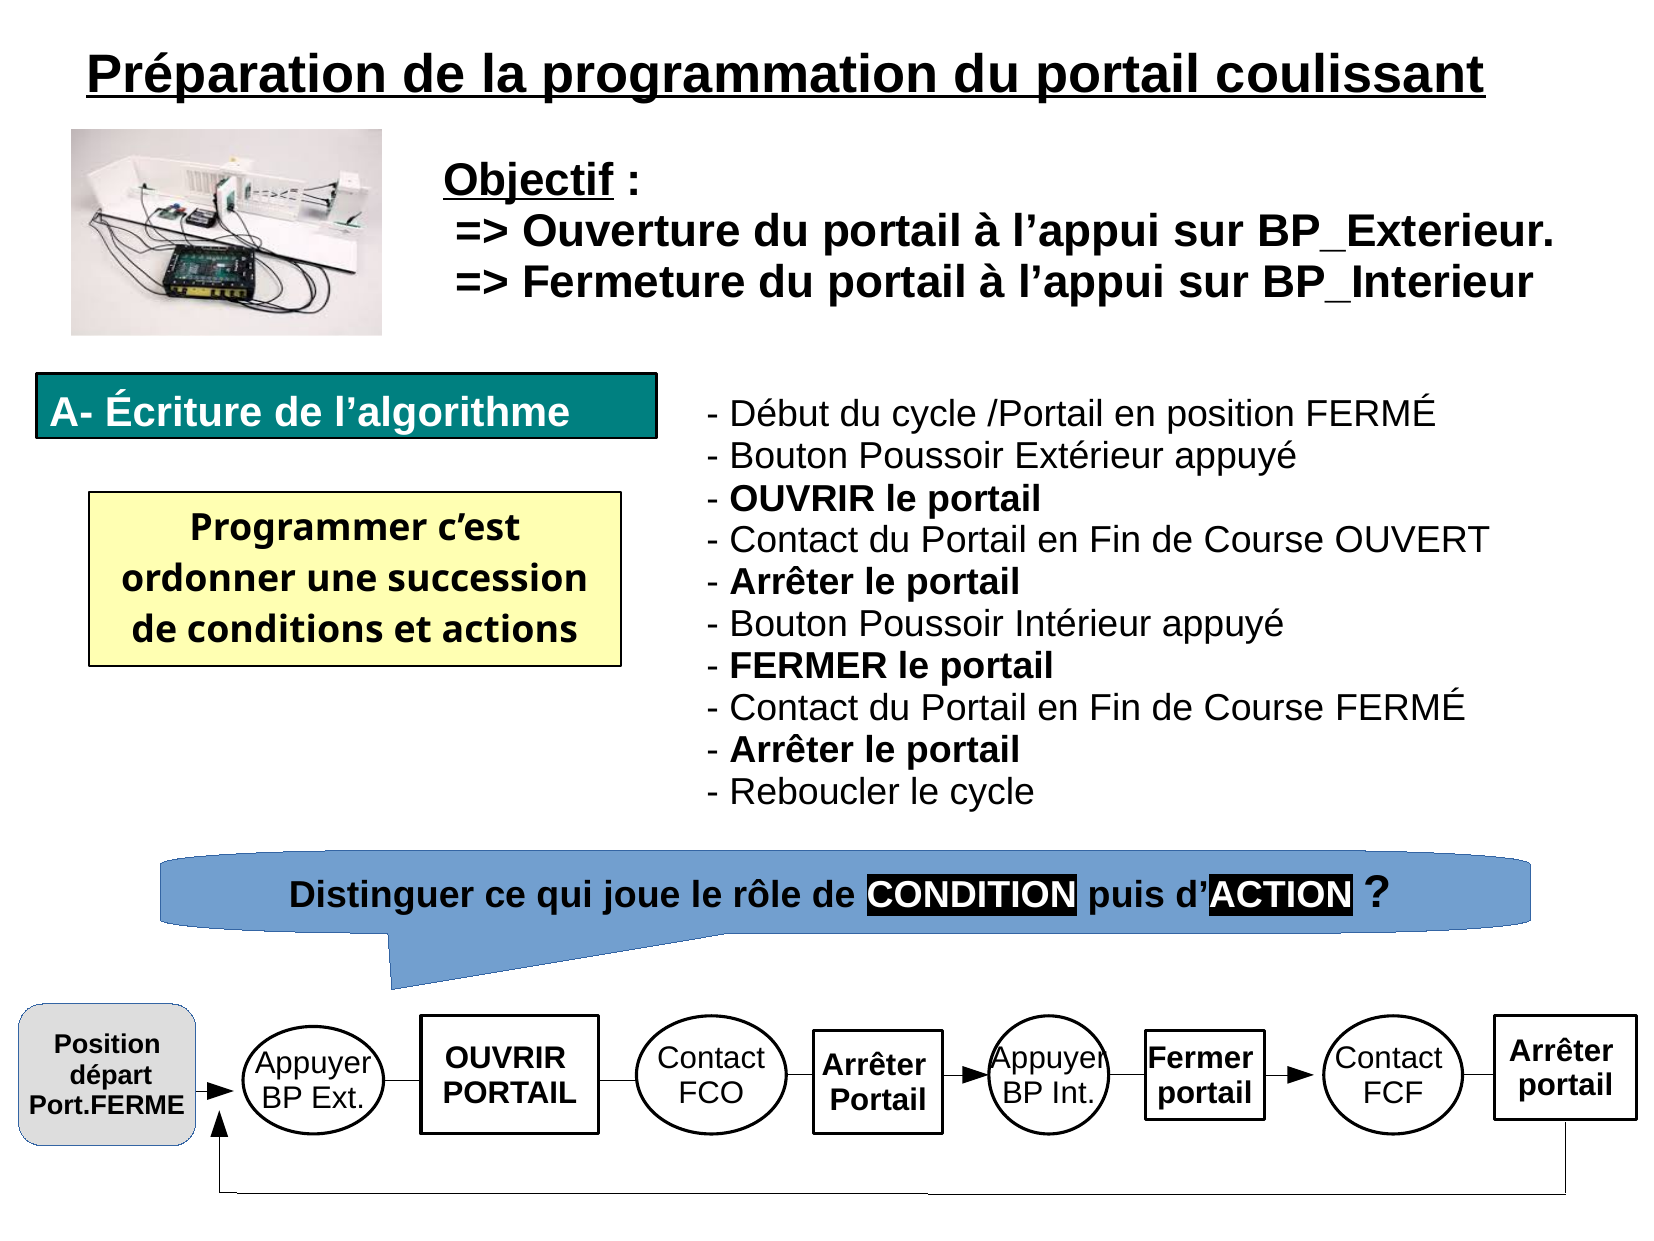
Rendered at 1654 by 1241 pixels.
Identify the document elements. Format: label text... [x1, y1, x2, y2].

text_box Objectif : => Ouverture du portail à l’appui sur BP_Exterieur. => Fermeture du portail à l’appui sur BP_Interieur [428, 146, 1610, 336]
text_box Préparation de la programmation du portail coulissant [71, 32, 1584, 113]
picture [71, 129, 382, 336]
text_box Programmer c’est ordonner une succession de conditions et actions [89, 491, 621, 667]
text_box Fermer portail [1145, 1030, 1265, 1120]
text_box Appuyer BP Int. [988, 1015, 1109, 1134]
text_box Arrêter portail [1494, 1015, 1637, 1120]
text_box Contact FCF [1323, 1015, 1463, 1134]
text_box - Début du cycle /Portail en position FERMÉ - Bouton Poussoir Extérieur appuyé - OUVRIR le portail - Contact du Portail en Fin de Course OUVERT - Arrêter le portail - Bouton Poussoir Intérieur appuyé - FERMER le portail - Contact du Portail en Fin de Course FERMÉ - Arrêter le portail - Reboucler le cycle [691, 385, 1566, 821]
text_box Appuyer BP Ext. [243, 1026, 384, 1134]
text_box A- Écriture de l’algorithme [36, 373, 657, 439]
text_box OUVRIR PORTAIL [421, 1015, 599, 1134]
text_box Distinguer ce qui joue le rôle de CONDITION puis d’ACTION ? [160, 850, 1531, 990]
text_box Arrêter Portail [813, 1030, 943, 1134]
text_box Contact FCO [636, 1015, 787, 1134]
text_box Position départ Port.FERME [18, 1003, 196, 1146]
